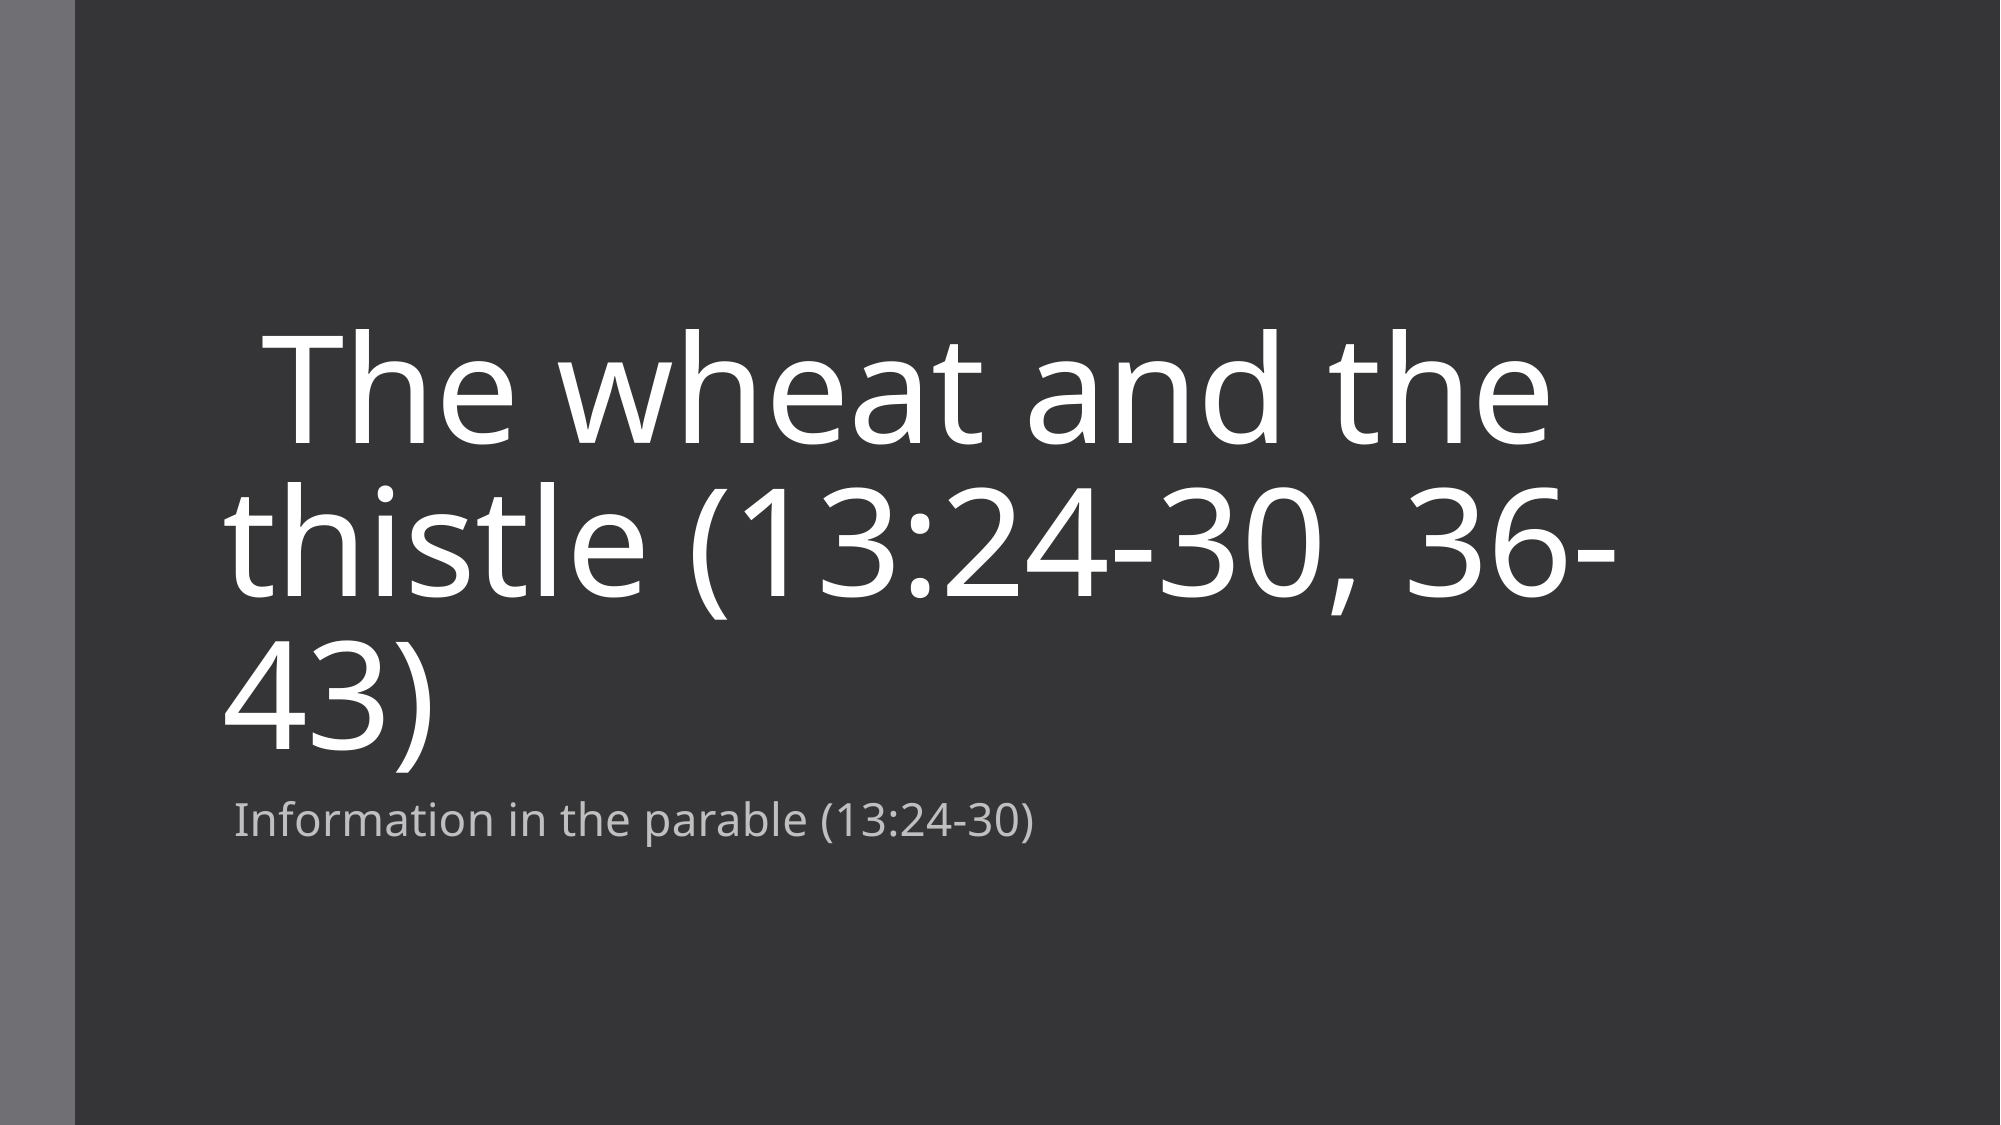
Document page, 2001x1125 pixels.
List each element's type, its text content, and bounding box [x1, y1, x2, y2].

title The wheat and the thistle (13:24-30, 36-43) [206, 124, 1752, 787]
subtitle Information in the parable (13:24-30) [206, 787, 1752, 1066]
